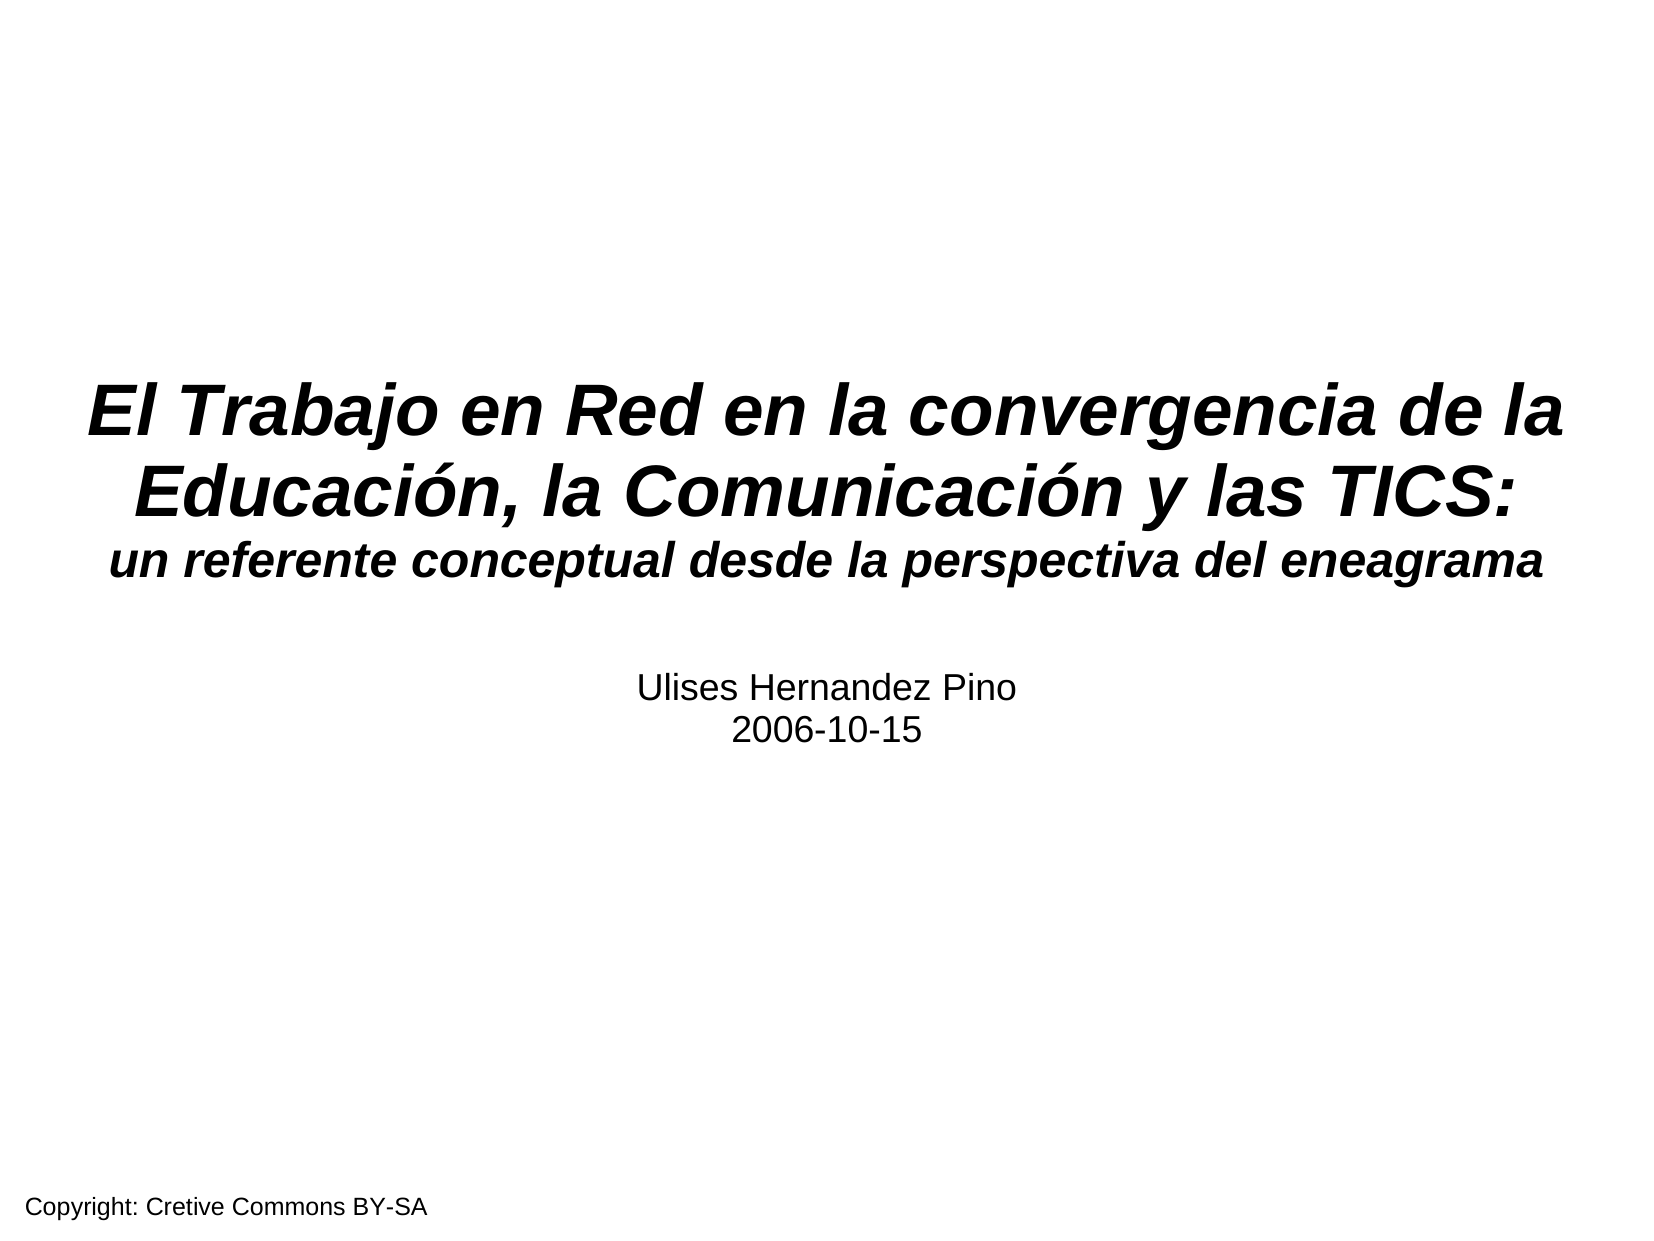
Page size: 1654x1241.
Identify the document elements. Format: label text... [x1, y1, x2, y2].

title El Trabajo en Red en la convergencia de la Educación, la Comunicación y las TICS: un referente conceptual desde la perspectiva del eneagrama [82, 368, 1571, 588]
text_box Copyright: Cretive Commons BY-SA [10, 1185, 443, 1229]
text_box Ulises Hernandez Pino 2006-10-15 [621, 659, 1032, 759]
